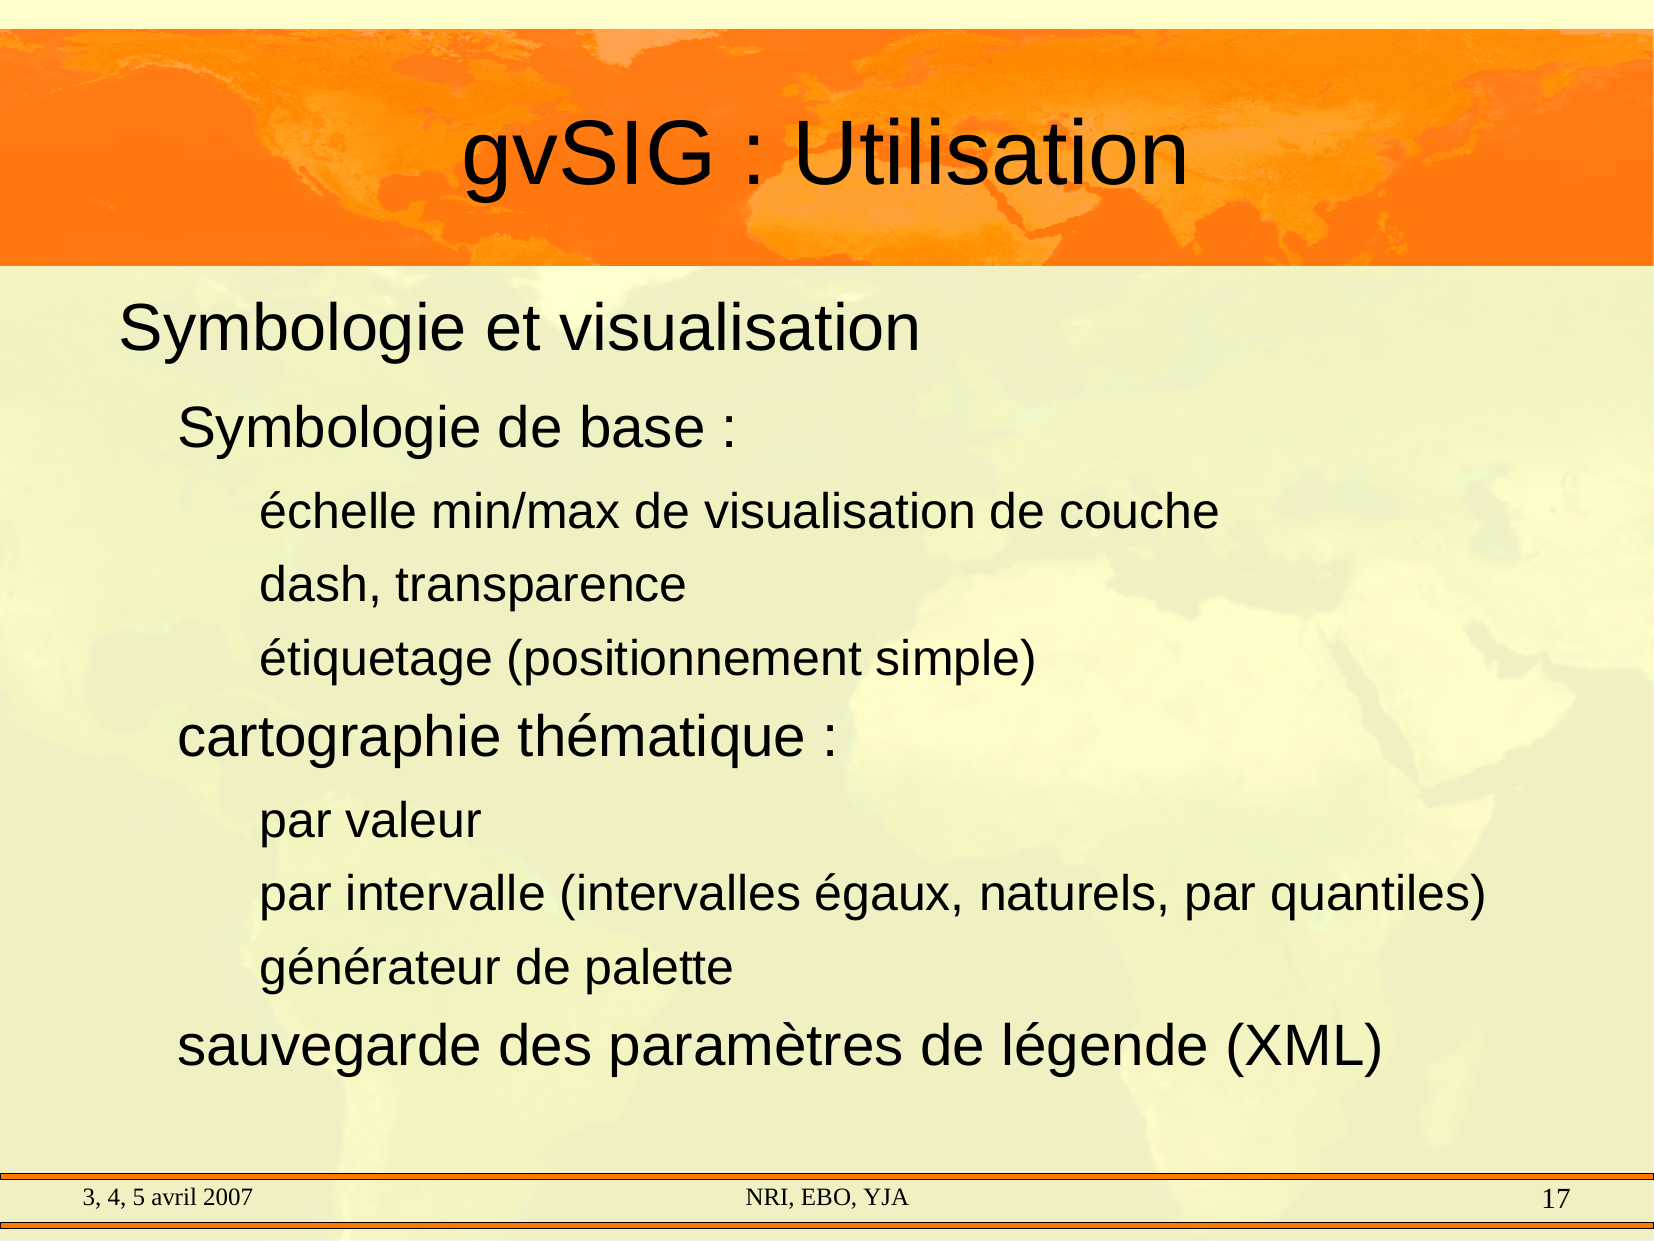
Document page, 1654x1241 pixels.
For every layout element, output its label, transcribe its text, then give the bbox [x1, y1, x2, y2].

picture [0, 29, 1654, 266]
title gvSIG : Utilisation [82, 49, 1571, 257]
list Symbologie et visualisation Symbologie de base : échelle min/max de visualisation de couche dash, transparence étiquetage (positionnement simple) cartographie thématique : par valeur par intervalle (intervalles égaux, naturels, par quantiles) générateur de palette sauvegarde des paramètres de légende (XML) [82, 290, 1571, 1109]
